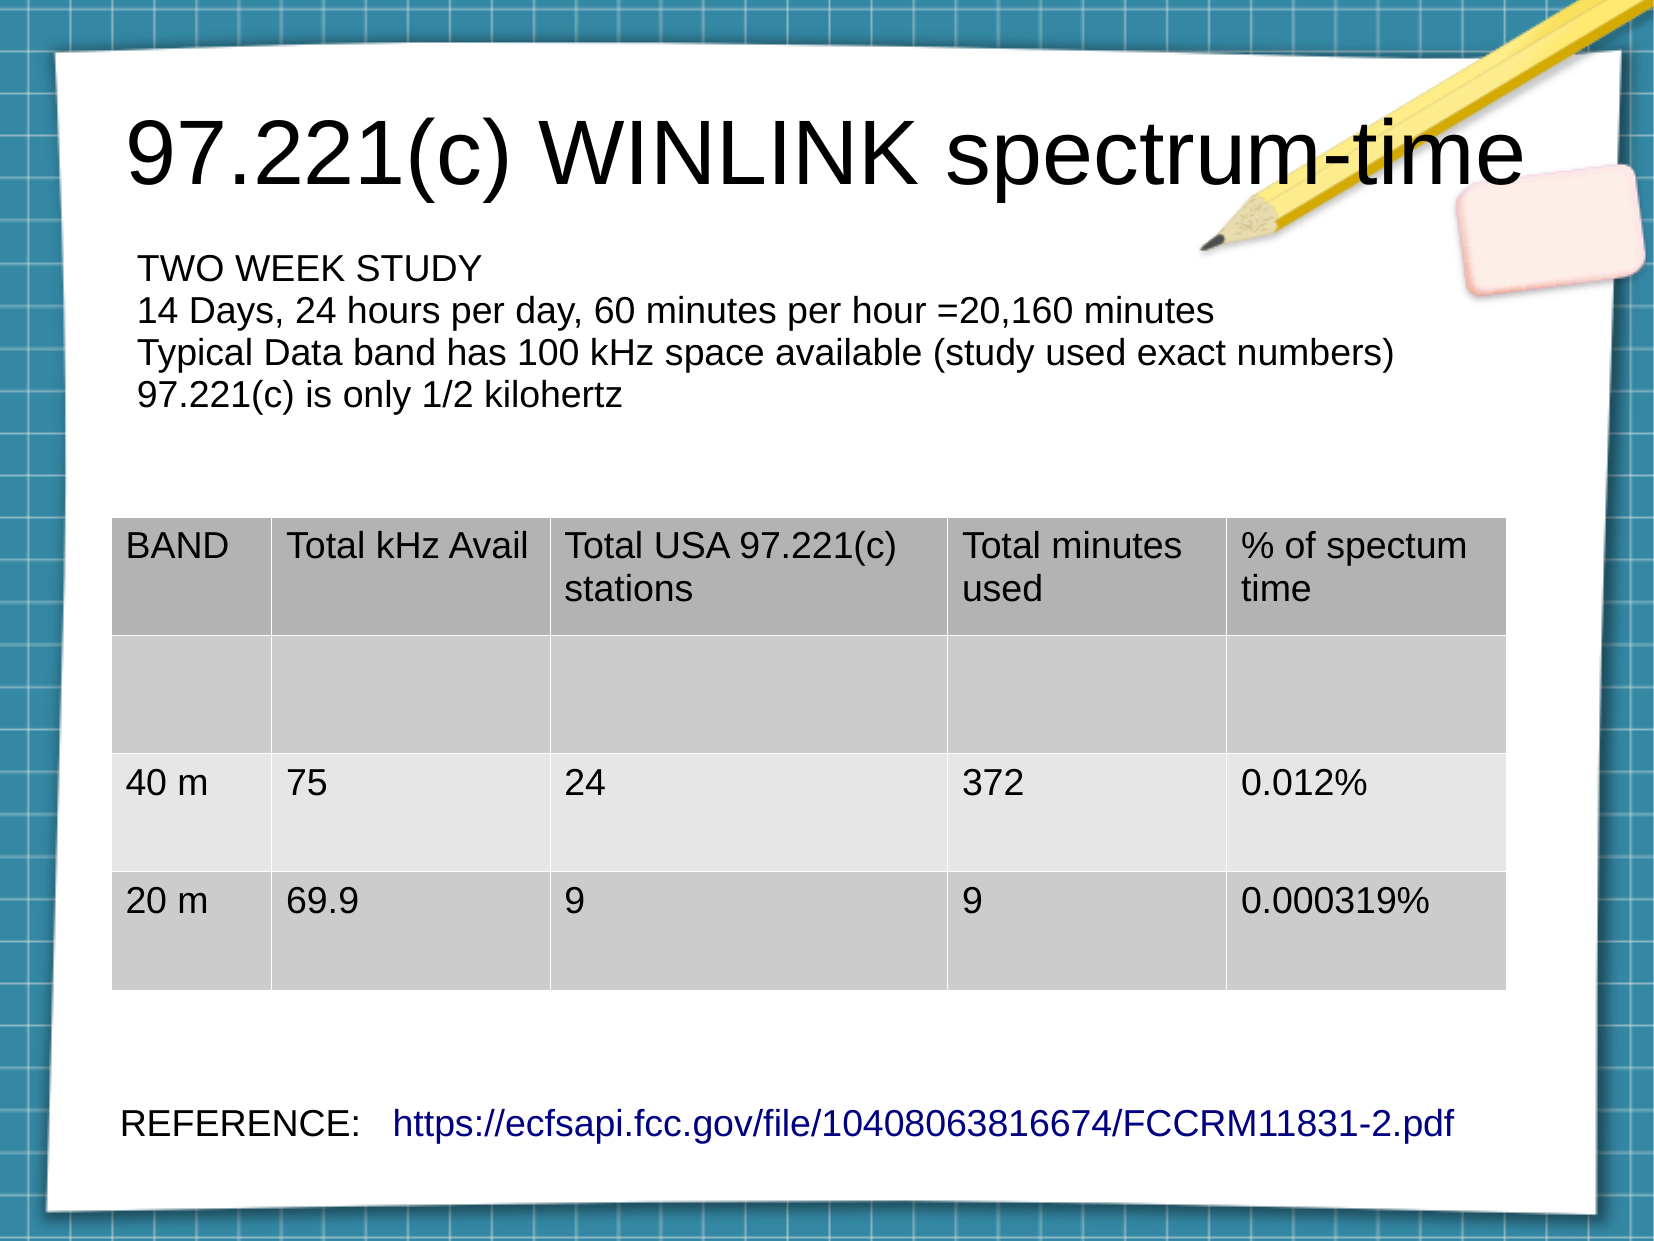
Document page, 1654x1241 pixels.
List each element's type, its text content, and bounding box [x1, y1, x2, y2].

table_cell 24 [551, 754, 947, 871]
table_cell [551, 636, 947, 753]
table_header Total minutes used [948, 518, 1226, 635]
table_cell 0.000319% [1227, 872, 1506, 990]
table_header Total USA 97.221(c) stations [551, 518, 947, 635]
table_cell 40 m [112, 754, 271, 871]
table_cell 20 m [112, 872, 271, 990]
table_cell 9 [551, 872, 947, 990]
table_cell [1227, 636, 1506, 753]
text_box TWO WEEK STUDY 14 Days, 24 hours per day, 60 minutes per hour =20,160 minutes Typical Data band has 100 kHz space available (study used exact numbers) 97.221(c) is only 1/2 kilohertz [122, 240, 1411, 423]
table_cell [272, 636, 550, 753]
table_header % of spectum time [1227, 518, 1506, 635]
picture [0, 0, 1654, 1241]
table_header Total kHz Avail [272, 518, 550, 635]
table_cell 9 [948, 872, 1226, 990]
table_cell 69.9 [272, 872, 550, 990]
table_cell [948, 636, 1226, 753]
text_box REFERENCE: https://ecfsapi.fcc.gov/file/10408063816674/FCCRM11831-2.pdf [105, 1095, 1470, 1152]
title 97.221(c) WINLINK spectrum-time [82, 49, 1571, 257]
table_cell 75 [272, 754, 550, 871]
table_header BAND [112, 518, 271, 635]
table_cell 0.012% [1227, 754, 1506, 871]
table_cell [112, 636, 271, 753]
table_cell 372 [948, 754, 1226, 871]
